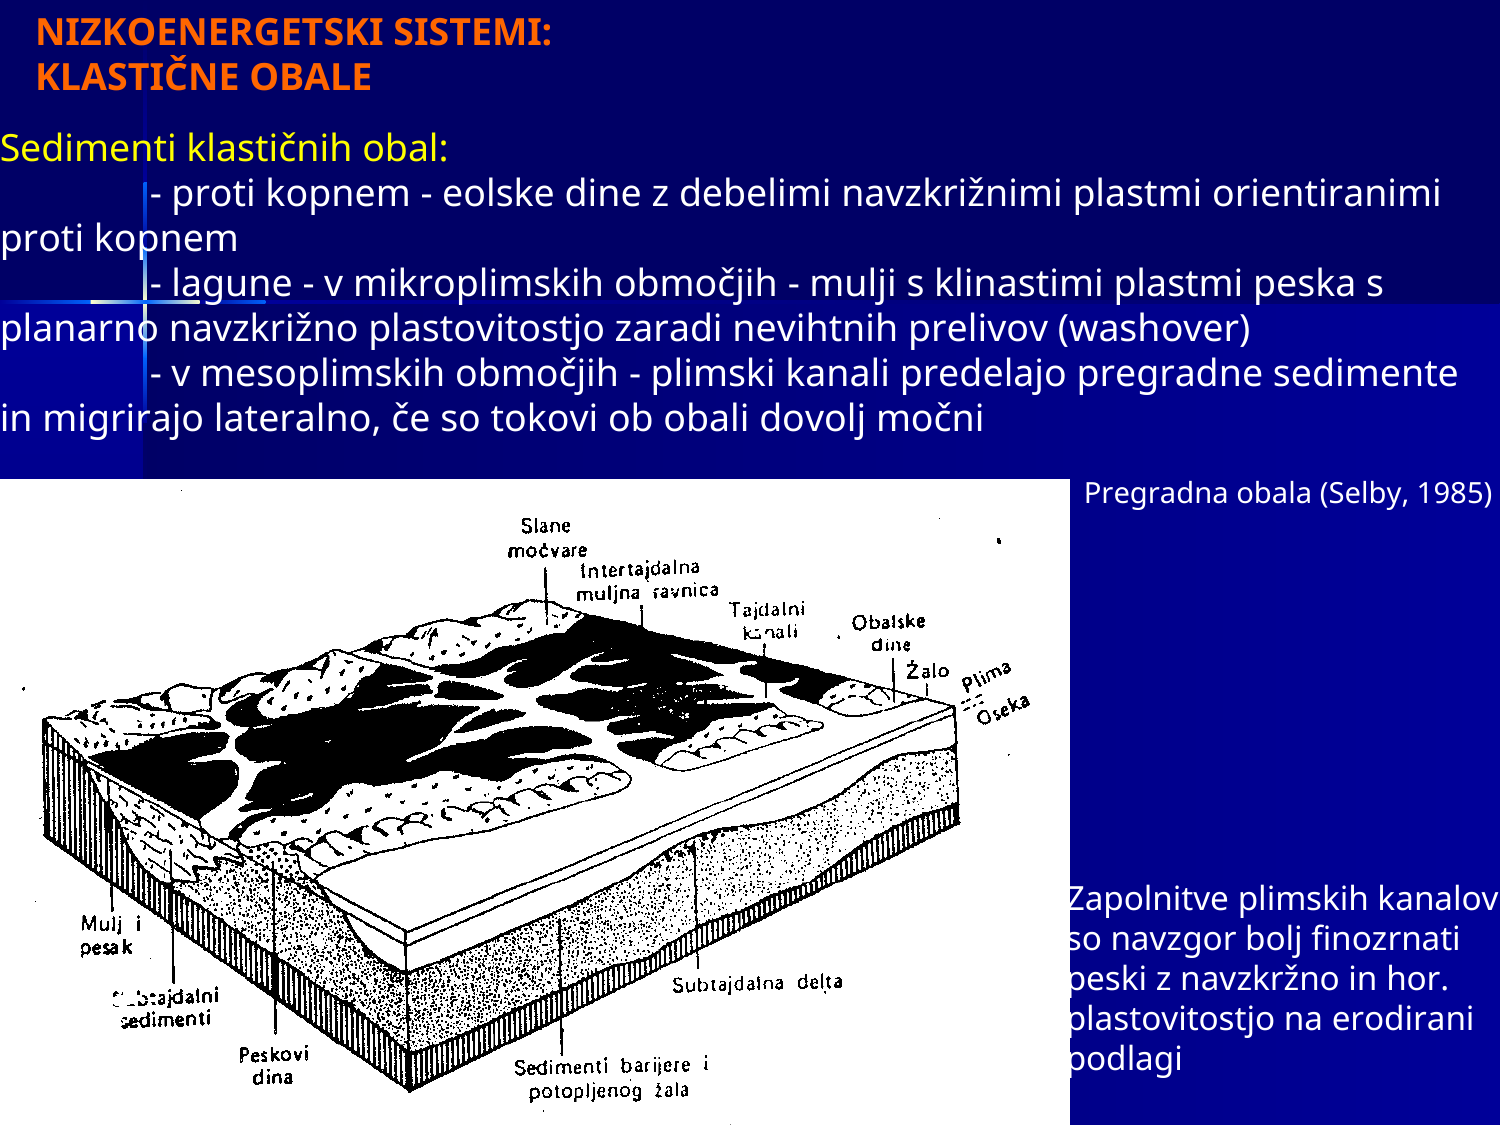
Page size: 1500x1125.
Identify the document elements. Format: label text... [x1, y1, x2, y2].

text_box NIZKOENERGETSKI SISTEMI: KLASTIČNE OBALE [20, 0, 568, 106]
text_box Pregradna obala (Selby, 1985) [1069, 466, 1500, 518]
text_box Zapolnitve plimskih kanalov so navzgor bolj finozrnati peski z navzkržno in hor. plastovitostjo na erodirani podlagi [1051, 869, 1500, 1085]
text_box Sedimenti klastičnih obal: - proti kopnem - eolske dine z debelimi navzkrižnimi plastmi orientiranimi proti kopnem - lagune - v mikroplimskih območjih - mulji s klinastimi plastmi peska s planarno navzkrižno plastovitostjo zaradi nevihtnih prelivov (washover) - v mesoplimskih območjih - plimski kanali predelajo pregradne sedimente in migrirajo lateralno, če so tokovi ob obali dovolj močni [0, 116, 1476, 447]
picture [0, 479, 1070, 1125]
